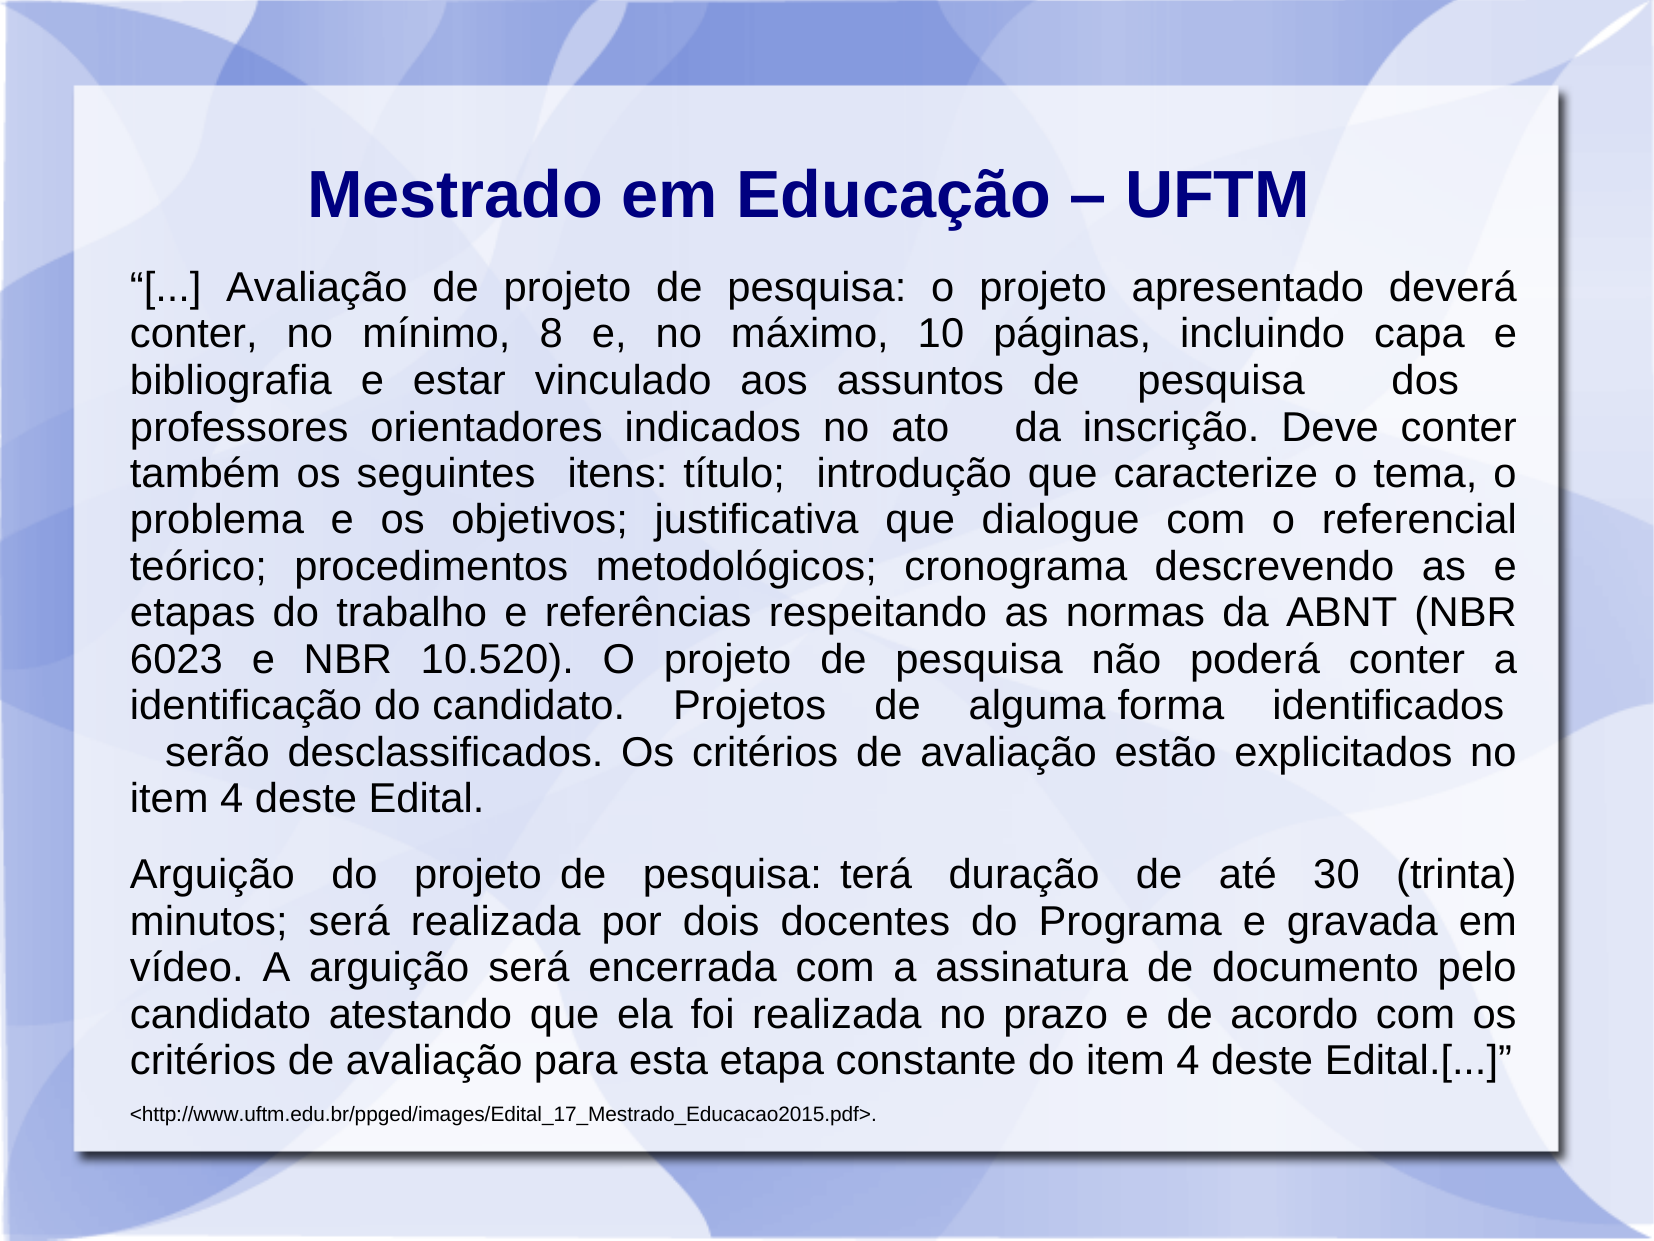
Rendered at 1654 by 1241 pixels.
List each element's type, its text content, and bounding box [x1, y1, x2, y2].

list “[...] Avaliação de projeto de pesquisa: o projeto apresentado deverá conter, no mínimo, 8 e, no máximo, 10 páginas, incluindo capa e bibliografia e estar vinculado aos assuntos de pesquisa dos professores orientadores indicados no ato da inscrição. Deve conter também os seguintes itens: título; introdução que caracterize o tema, o problema e os objetivos; justificativa que dialogue com o referencial teórico; procedimentos metodológicos; cronograma descrevendo as e etapas do trabalho e referências respeitando as normas da ABNT (NBR 6023 e NBR 10.520). O projeto de pesquisa não poderá conter a identificação do candidato. Projetos de alguma forma identificados serão desclassificados. Os critérios de avaliação estão explicitados no item 4 deste Edital. Arguição do projeto de pesquisa: terá duração de até 30 (trinta) minutos; será realizada por dois docentes do Programa e gravada em vídeo. A arguição será encerrada com a assinatura de documento pelo candidato atestando que ela foi realizada no prazo e de acordo com os critérios de avaliação para esta etapa constante do item 4 deste Edital.[...]” <http://www.uftm.edu.br/ppged/images/Edital_17_Mestrado_Educacao2015.pdf>. [129, 263, 1518, 1140]
picture [0, 0, 1654, 1241]
title Mestrado em Educação – UFTM [82, 90, 1536, 298]
